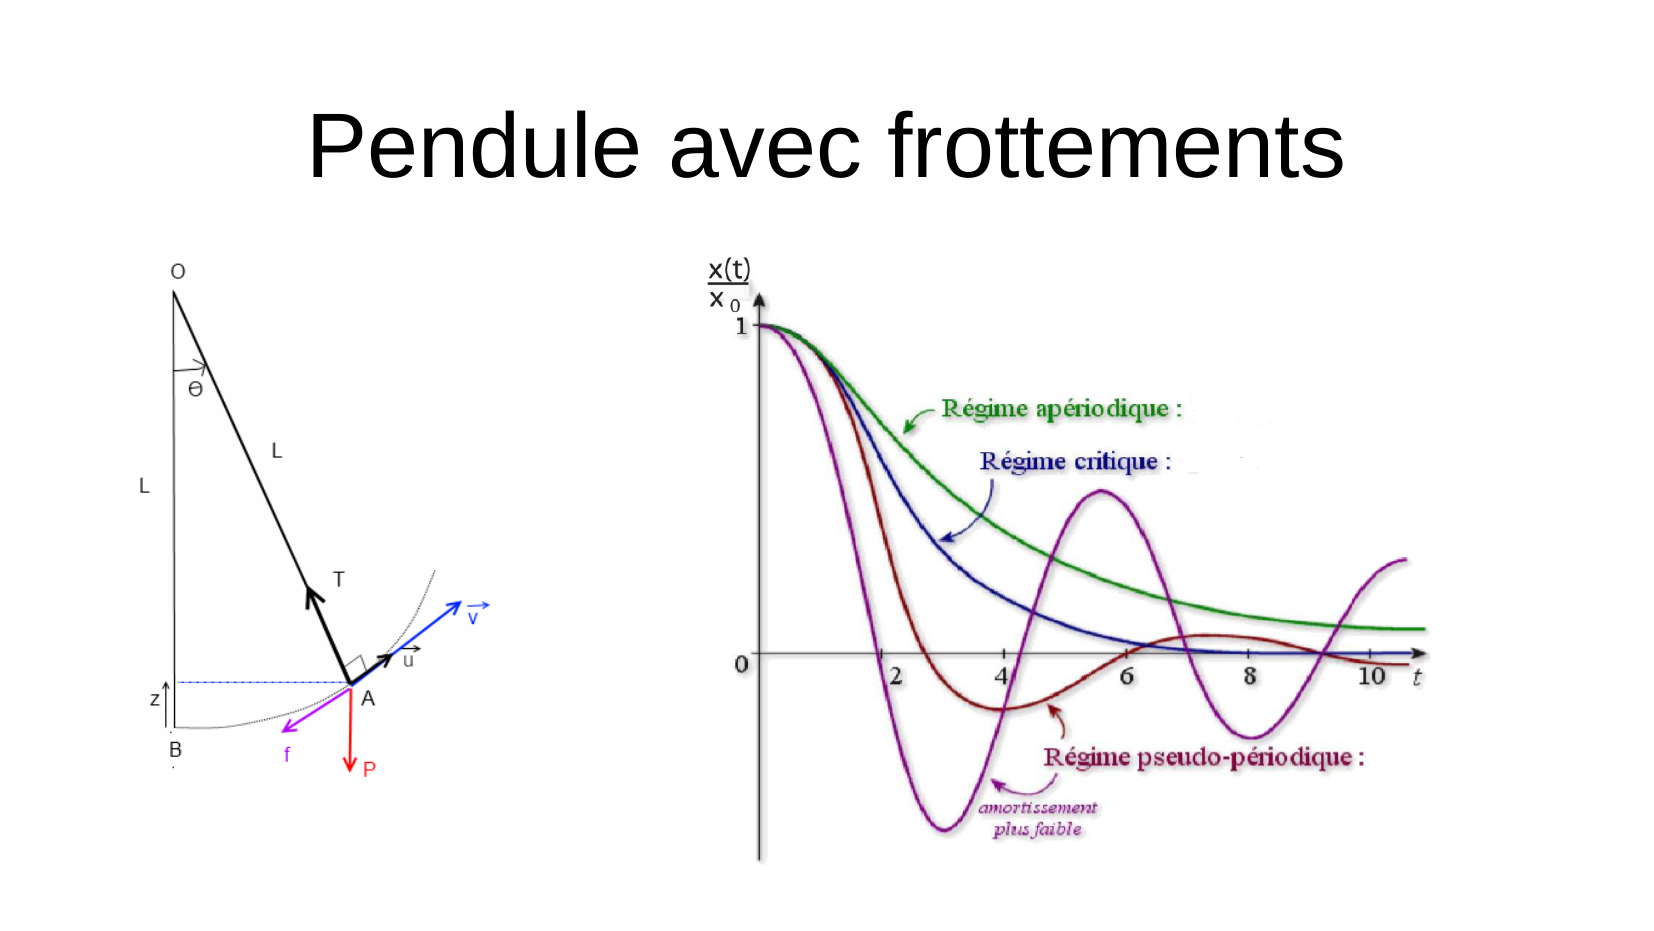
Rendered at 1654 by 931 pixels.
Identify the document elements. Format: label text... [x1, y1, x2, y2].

picture [673, 247, 1526, 886]
picture [109, 240, 508, 792]
title Pendule avec frottements [82, 42, 1571, 249]
